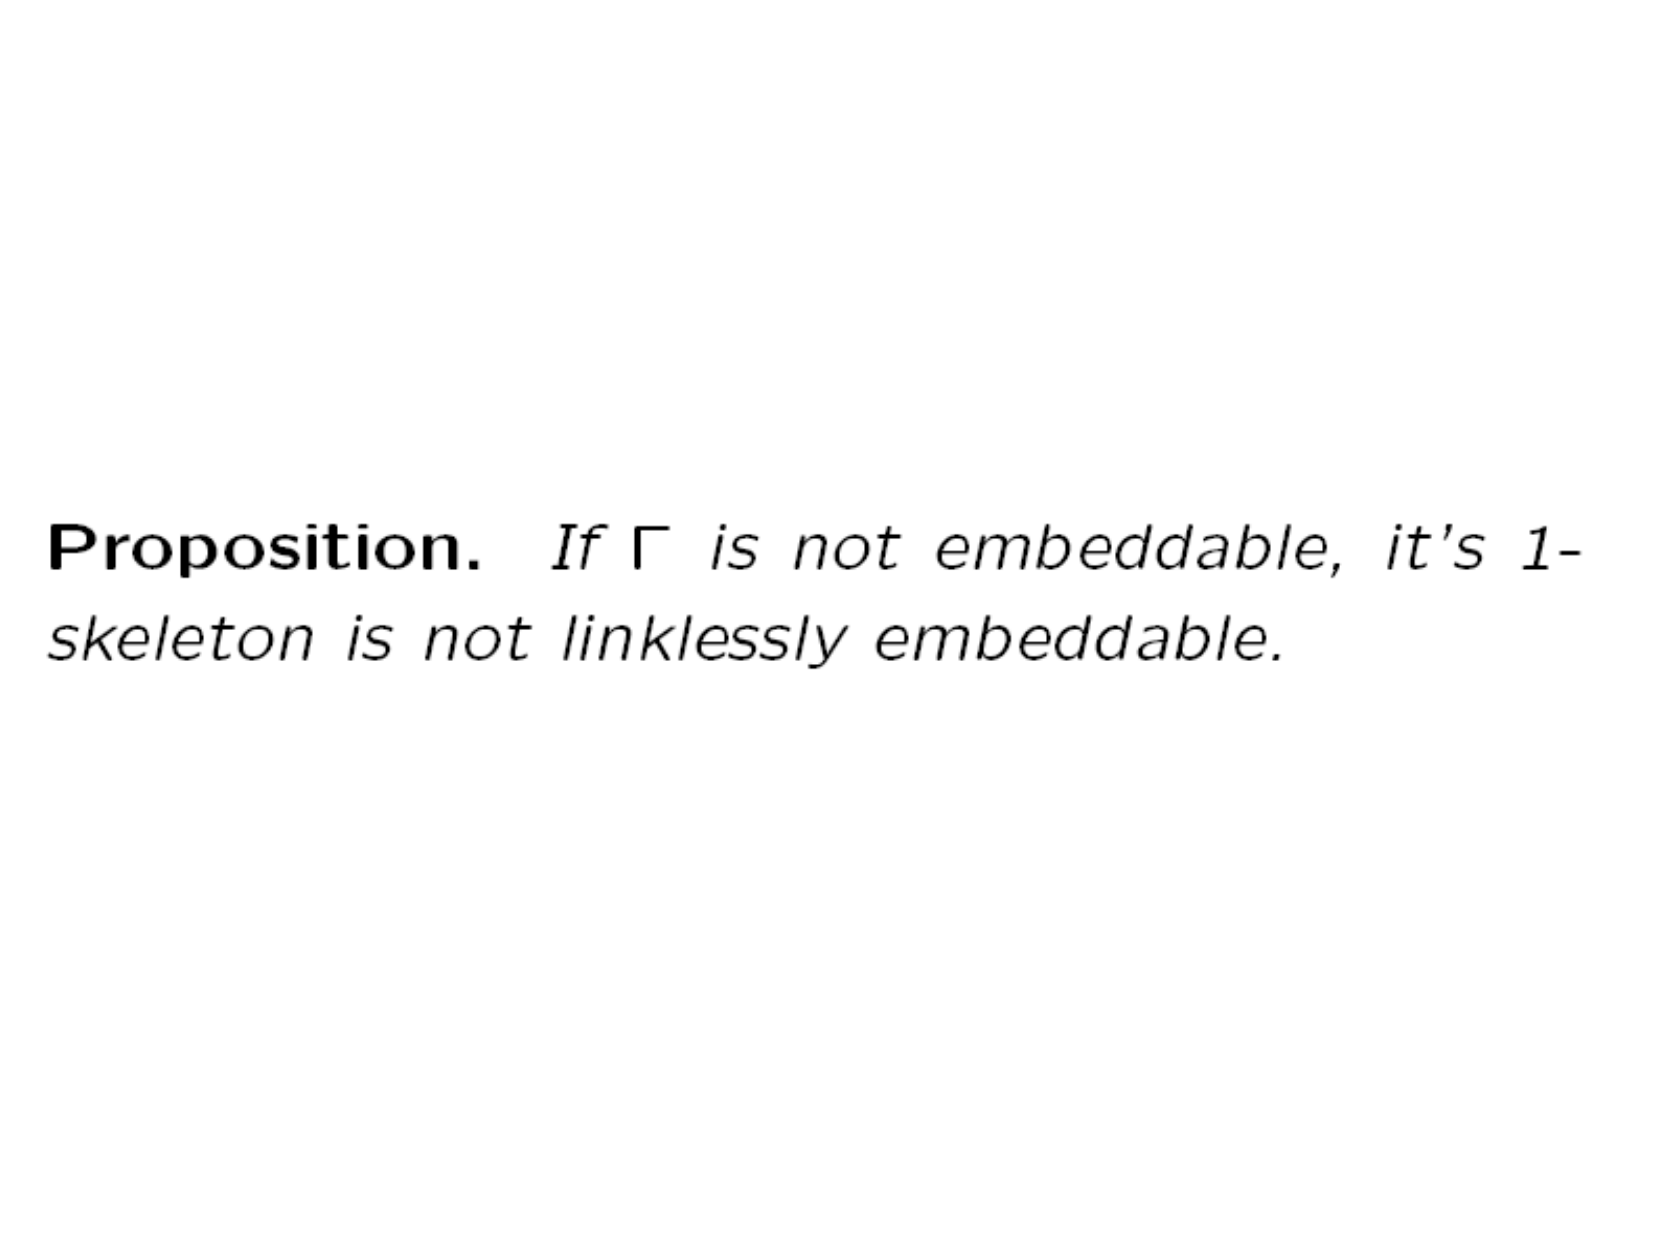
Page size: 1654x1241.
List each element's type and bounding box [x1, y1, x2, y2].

picture [43, 506, 1593, 694]
